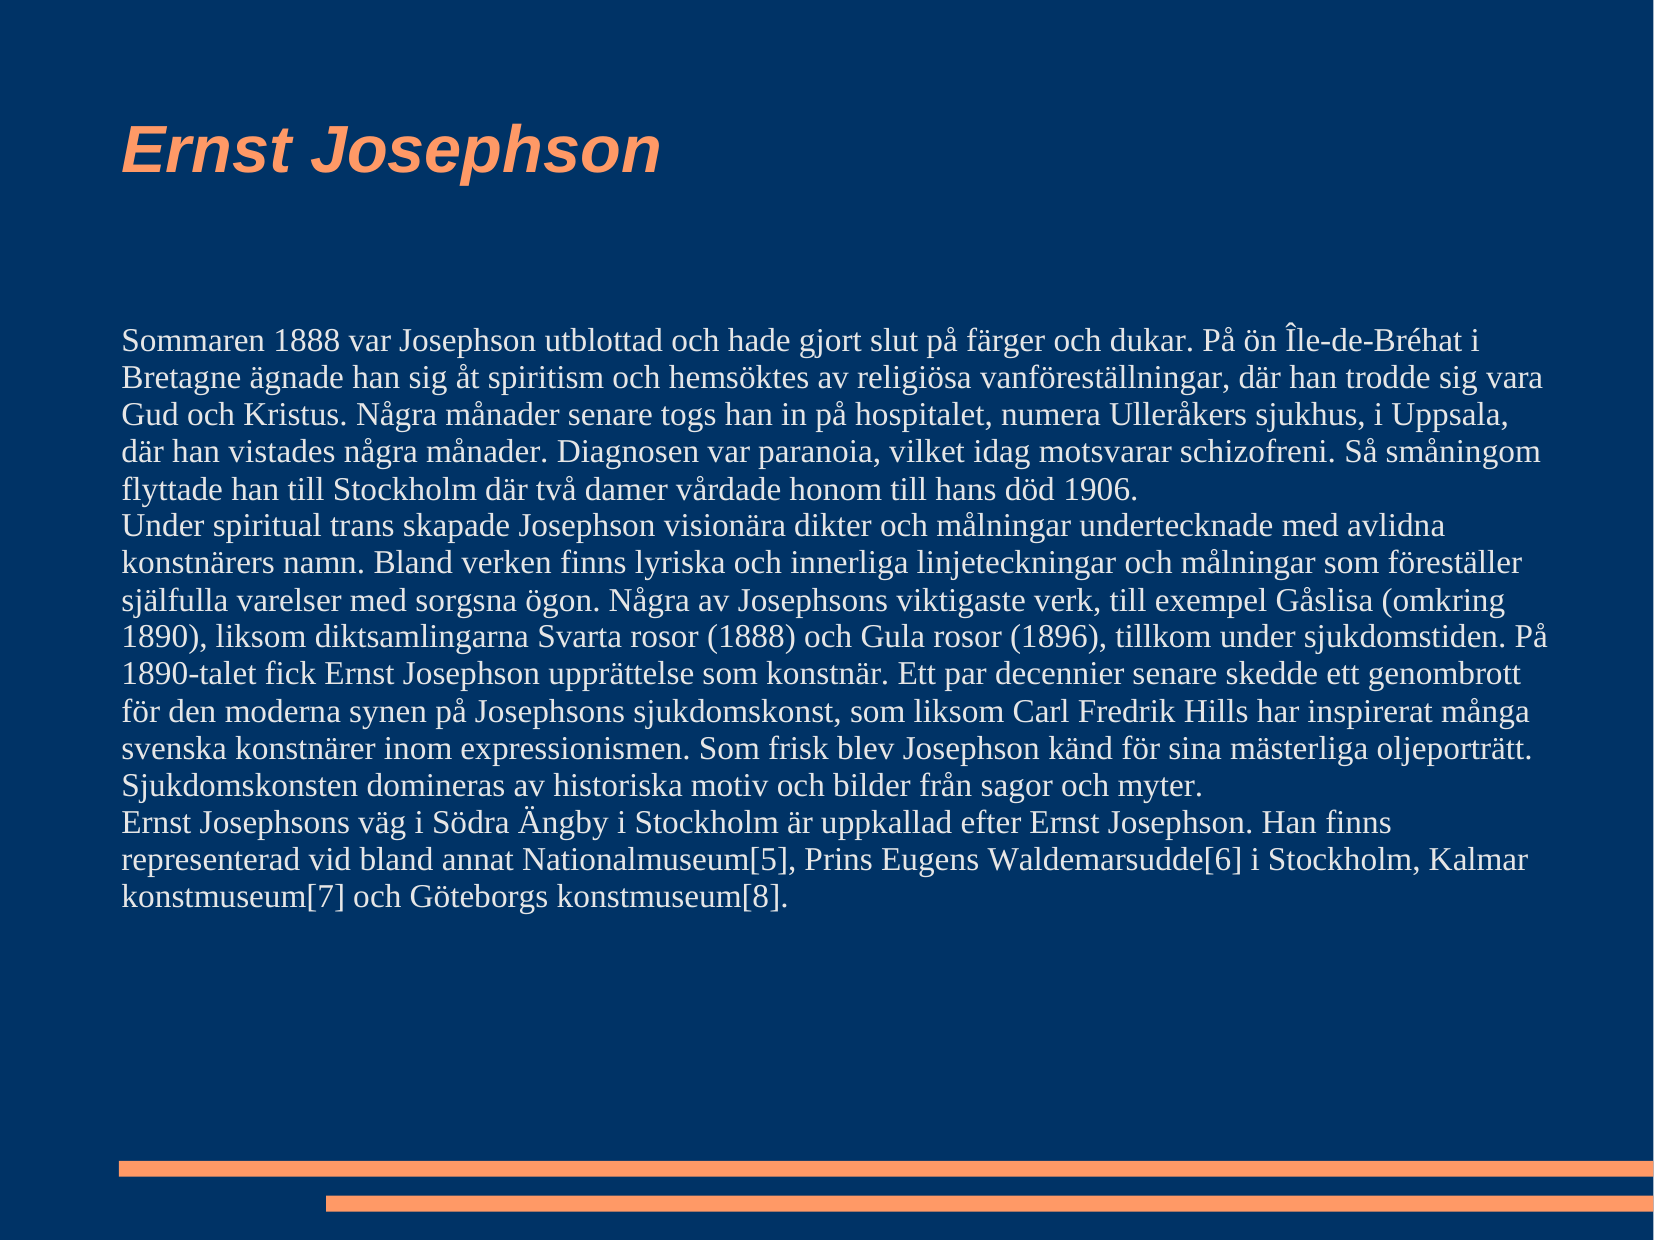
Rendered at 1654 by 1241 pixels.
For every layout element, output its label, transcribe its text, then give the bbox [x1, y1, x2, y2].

list Sommaren 1888 var Josephson utblottad och hade gjort slut på färger och dukar. På ön Île-de-Bréhat i Bretagne ägnade han sig åt spiritism och hemsöktes av religiösa vanföreställningar, där han trodde sig vara Gud och Kristus. Några månader senare togs han in på hospitalet, numera Ulleråkers sjukhus, i Uppsala, där han vistades några månader. Diagnosen var paranoia, vilket idag motsvarar schizofreni. Så småningom flyttade han till Stockholm där två damer vårdade honom till hans död 1906. Under spiritual trans skapade Josephson visionära dikter och målningar undertecknade med avlidna konstnärers namn. Bland verken finns lyriska och innerliga linjeteckningar och målningar som föreställer själfulla varelser med sorgsna ögon. Några av Josephsons viktigaste verk, till exempel Gåslisa (omkring 1890), liksom diktsamlingarna Svarta rosor (1888) och Gula rosor (1896), tillkom under sjukdomstiden. På 1890-talet fick Ernst Josephson upprättelse som konstnär. Ett par decennier senare skedde ett genombrott för den moderna synen på Josephsons sjukdomskonst, som liksom Carl Fredrik Hills har inspirerat många svenska konstnärer inom expressionismen. Som frisk blev Josephson känd för sina mästerliga oljeporträtt. Sjukdomskonsten domineras av historiska motiv och bilder från sagor och myter. Ernst Josephsons väg i Södra Ängby i Stockholm är uppkallad efter Ernst Josephson. Han finns representerad vid bland annat Nationalmuseum[5], Prins Eugens Waldemarsudde[6] i Stockholm, Kalmar konstmuseum[7] och Göteborgs konstmuseum[8]. [121, 322, 1561, 1132]
title Ernst Josephson [121, 46, 1534, 254]
